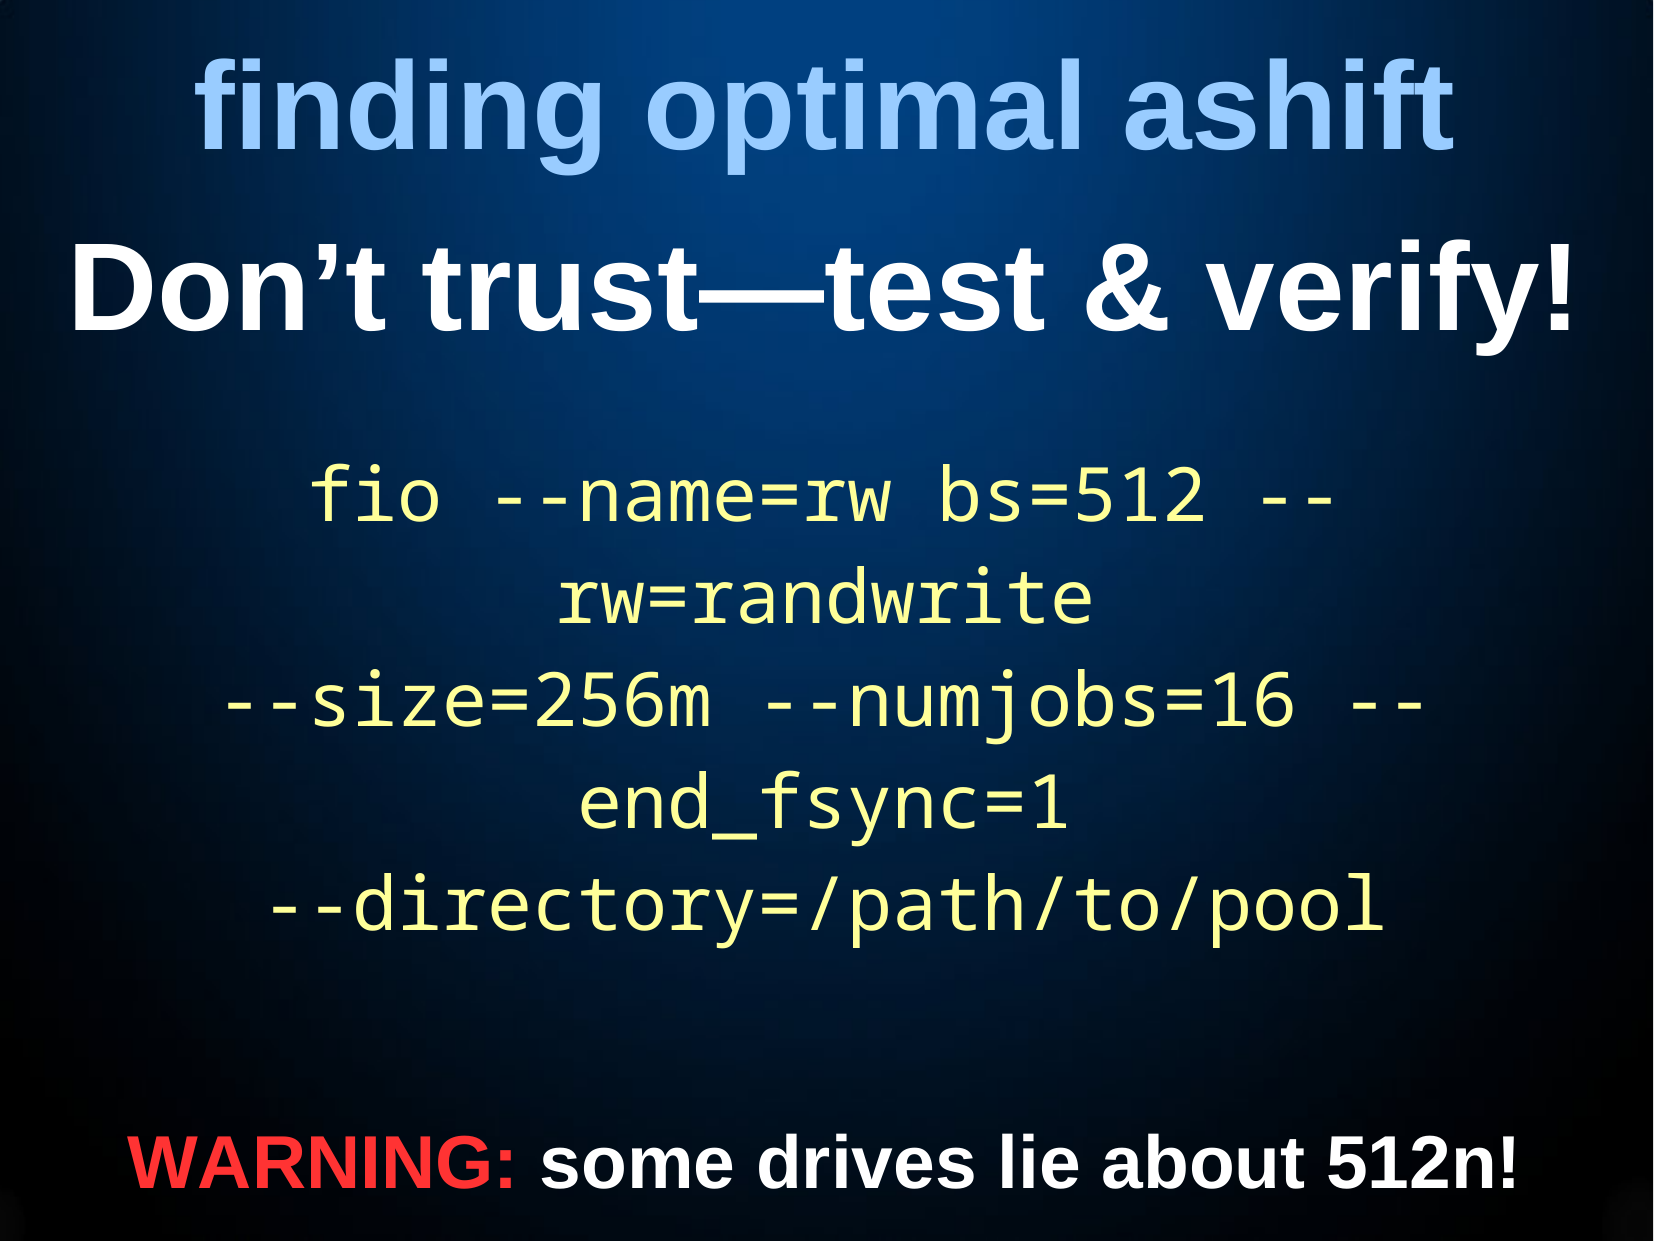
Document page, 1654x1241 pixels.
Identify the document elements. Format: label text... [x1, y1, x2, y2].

picture [0, 0, 1654, 1241]
title finding optimal ashift [0, 2, 1651, 211]
title Don’t trust—test & verify! fio --name=rw bs=512 --rw=randwrite --size=256m --numjobs=16 --end_fsync=1 --directory=/path/to/pool WARNING: some drives lie about 512n! [60, 222, 1591, 1201]
